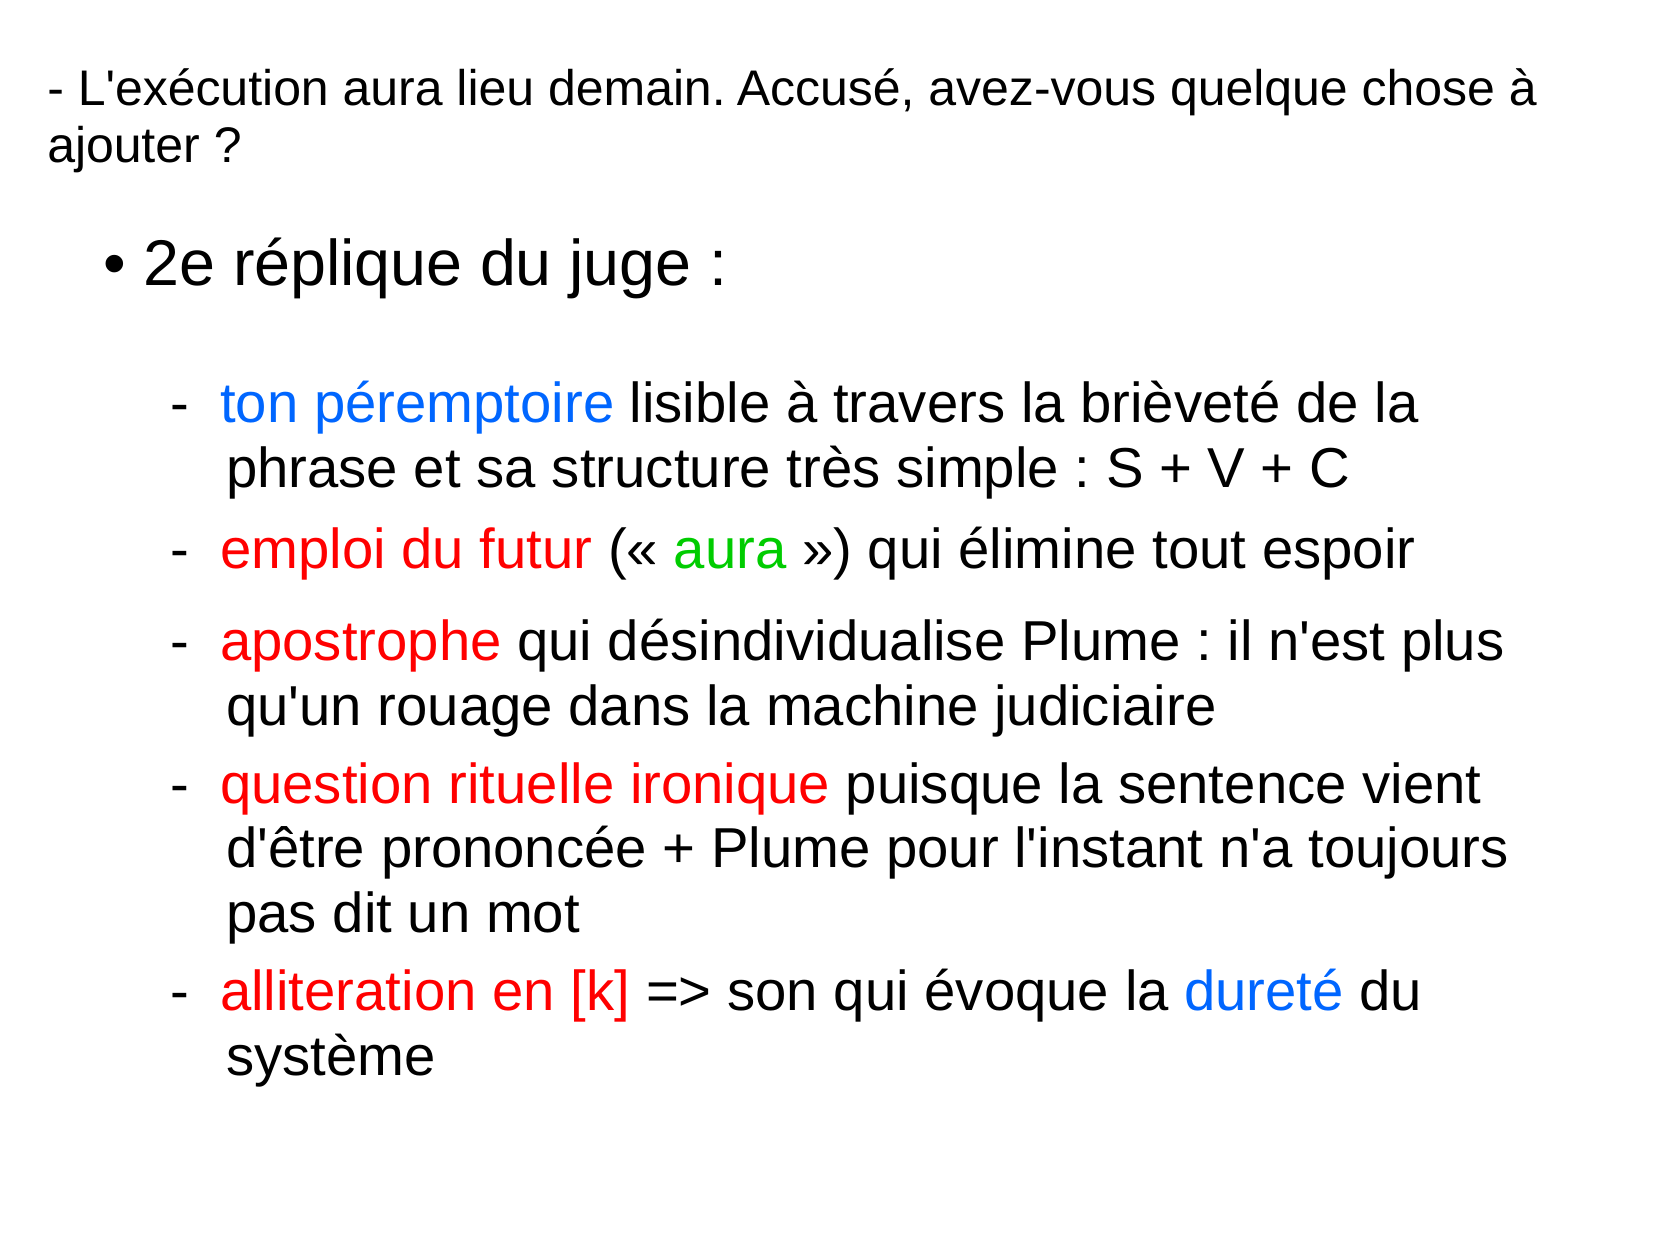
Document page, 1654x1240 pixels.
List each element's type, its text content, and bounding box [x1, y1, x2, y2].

text_box - L'exécution aura lieu demain. Accusé, avez-vous quelque chose à ajouter ? • 2e réplique du juge : - ton péremptoire lisible à travers la brièveté de la phrase et sa structure très simple : S + V + C - emploi du futur (« aura ») qui élimine tout espoir - apostrophe qui désindividualise Plume : il n'est plus qu'un rouage dans la machine judiciaire - question rituelle ironique puisque la sentence vient d'être prononcée + Plume pour l'instant n'a toujours pas dit un mot - alliteration en [k] => son qui évoque la dureté du système [47, 59, 1583, 1127]
